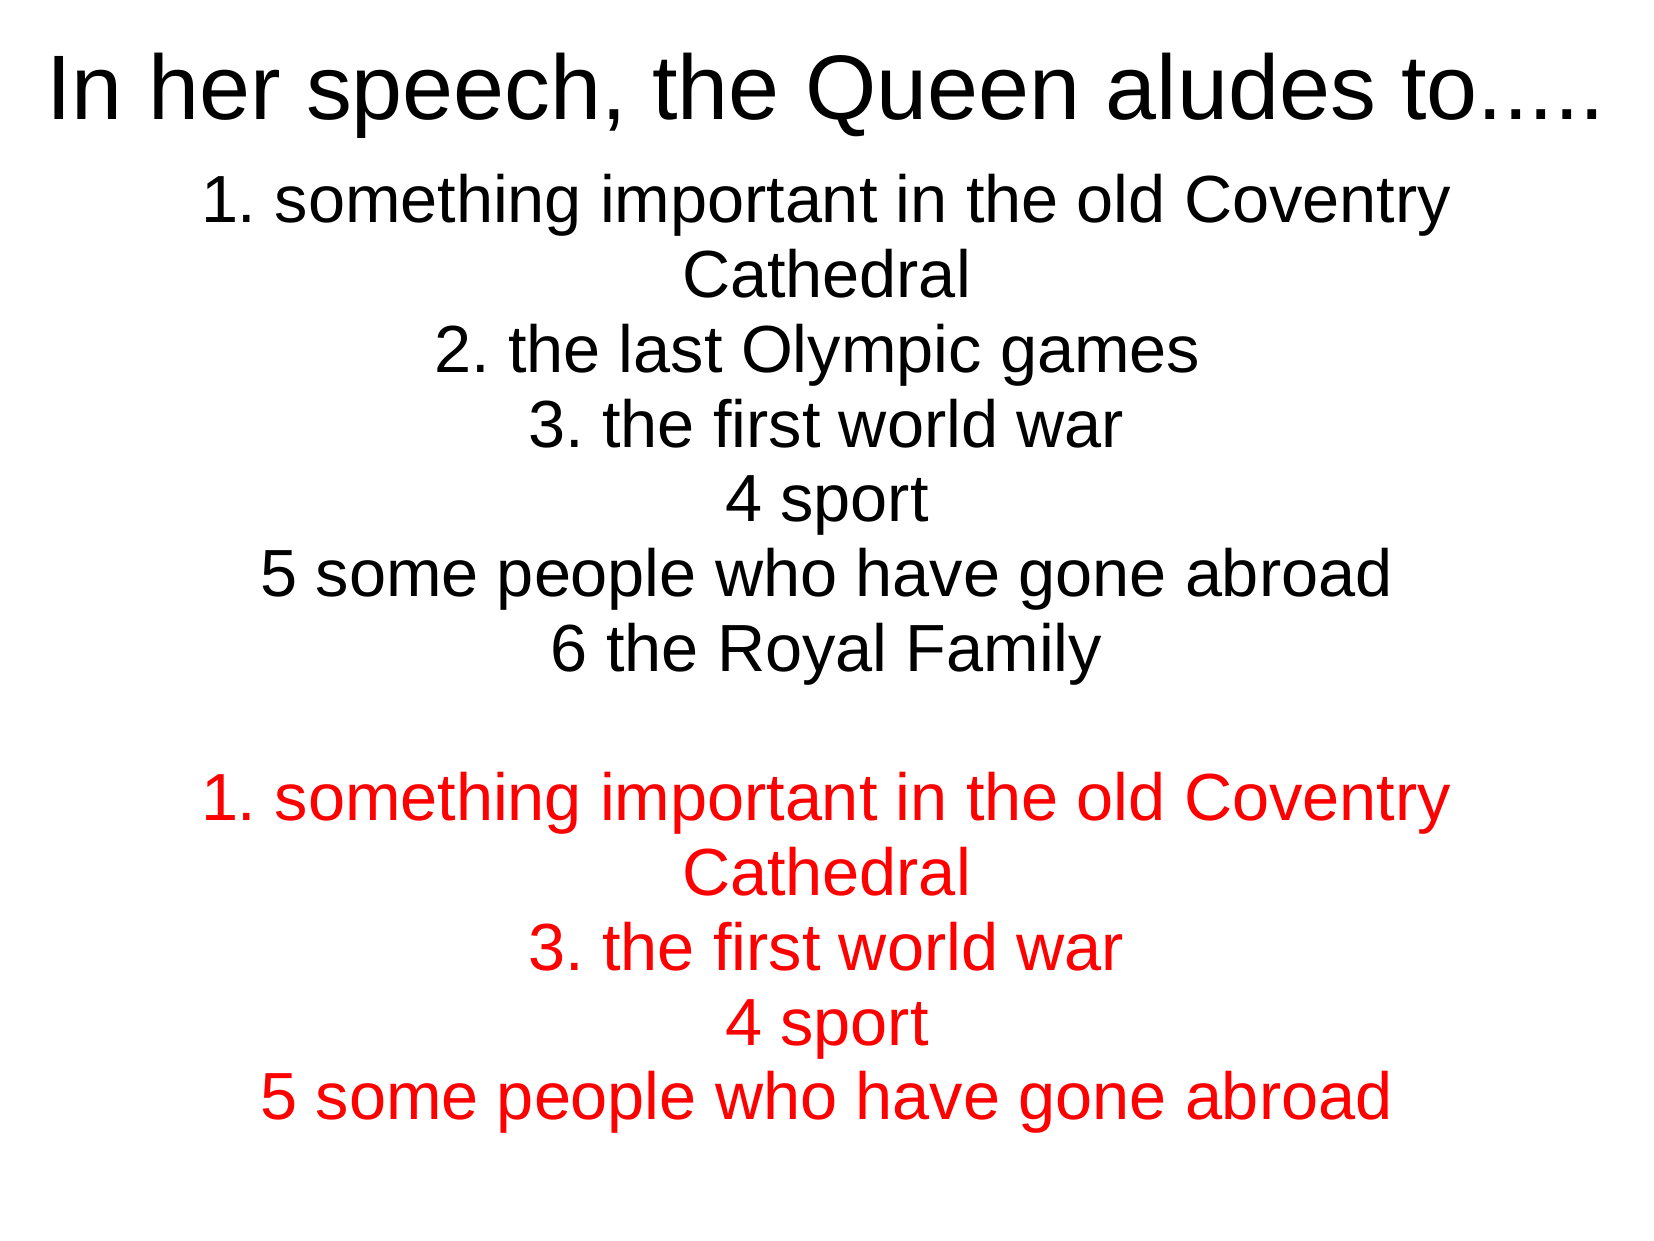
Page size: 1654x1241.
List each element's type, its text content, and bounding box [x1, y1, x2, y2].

title In her speech, the Queen aludes to..... [0, 0, 1654, 192]
subtitle 1. something important in the old Coventry Cathedral 2. the last Olympic games 3. the first world war 4 sport 5 some people who have gone abroad 6 the Royal Family 1. something important in the old Coventry Cathedral 3. the first world war 4 sport 5 some people who have gone abroad [82, 164, 1571, 1241]
